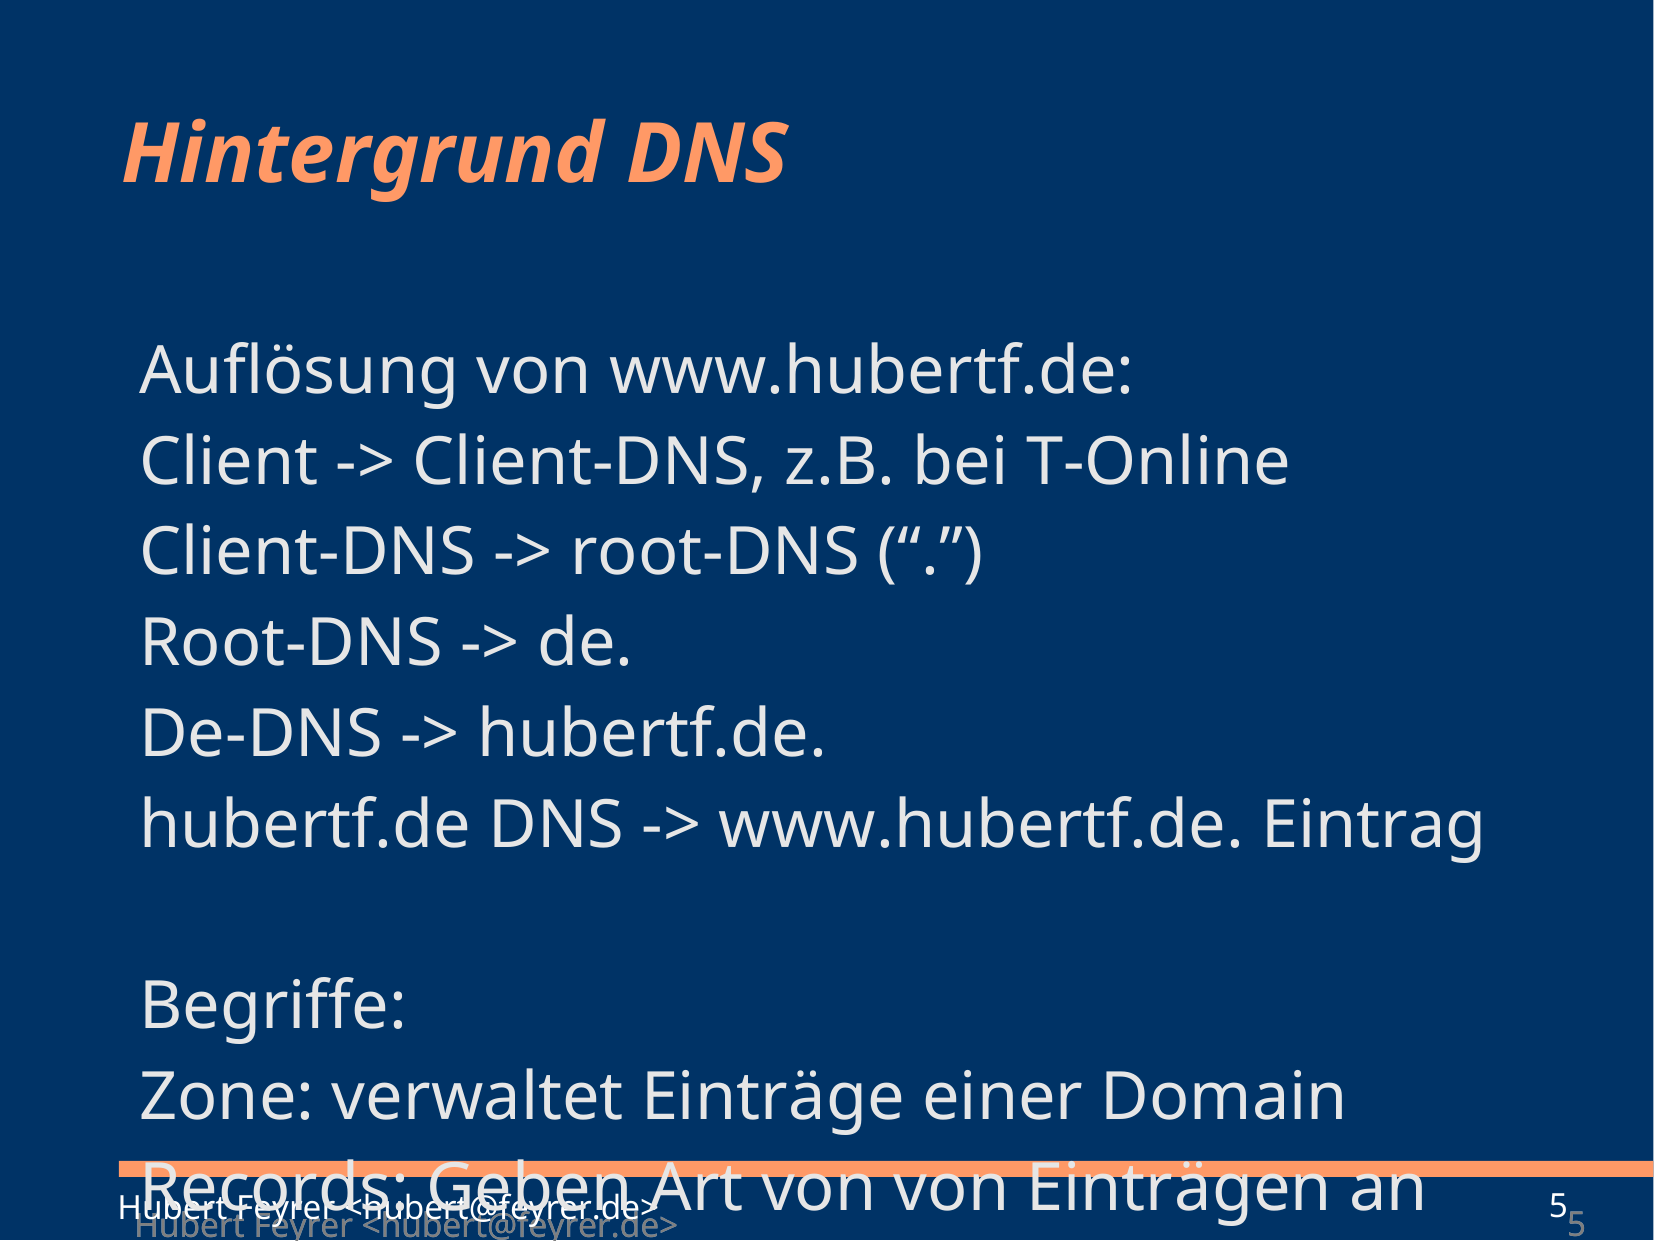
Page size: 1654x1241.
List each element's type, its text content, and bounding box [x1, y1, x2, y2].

list Auflösung von www.hubertf.de: Client -> Client-DNS, z.B. bei T-Online Client-DNS -> root-DNS (“.”) Root-DNS -> de. De-DNS -> hubertf.de. hubertf.de DNS -> www.hubertf.de. Eintrag Begriffe: Zone: verwaltet Einträge einer Domain Records: Geben Art von von Einträgen an [121, 322, 1561, 1128]
title Hintergrund DNS [121, 46, 1534, 254]
